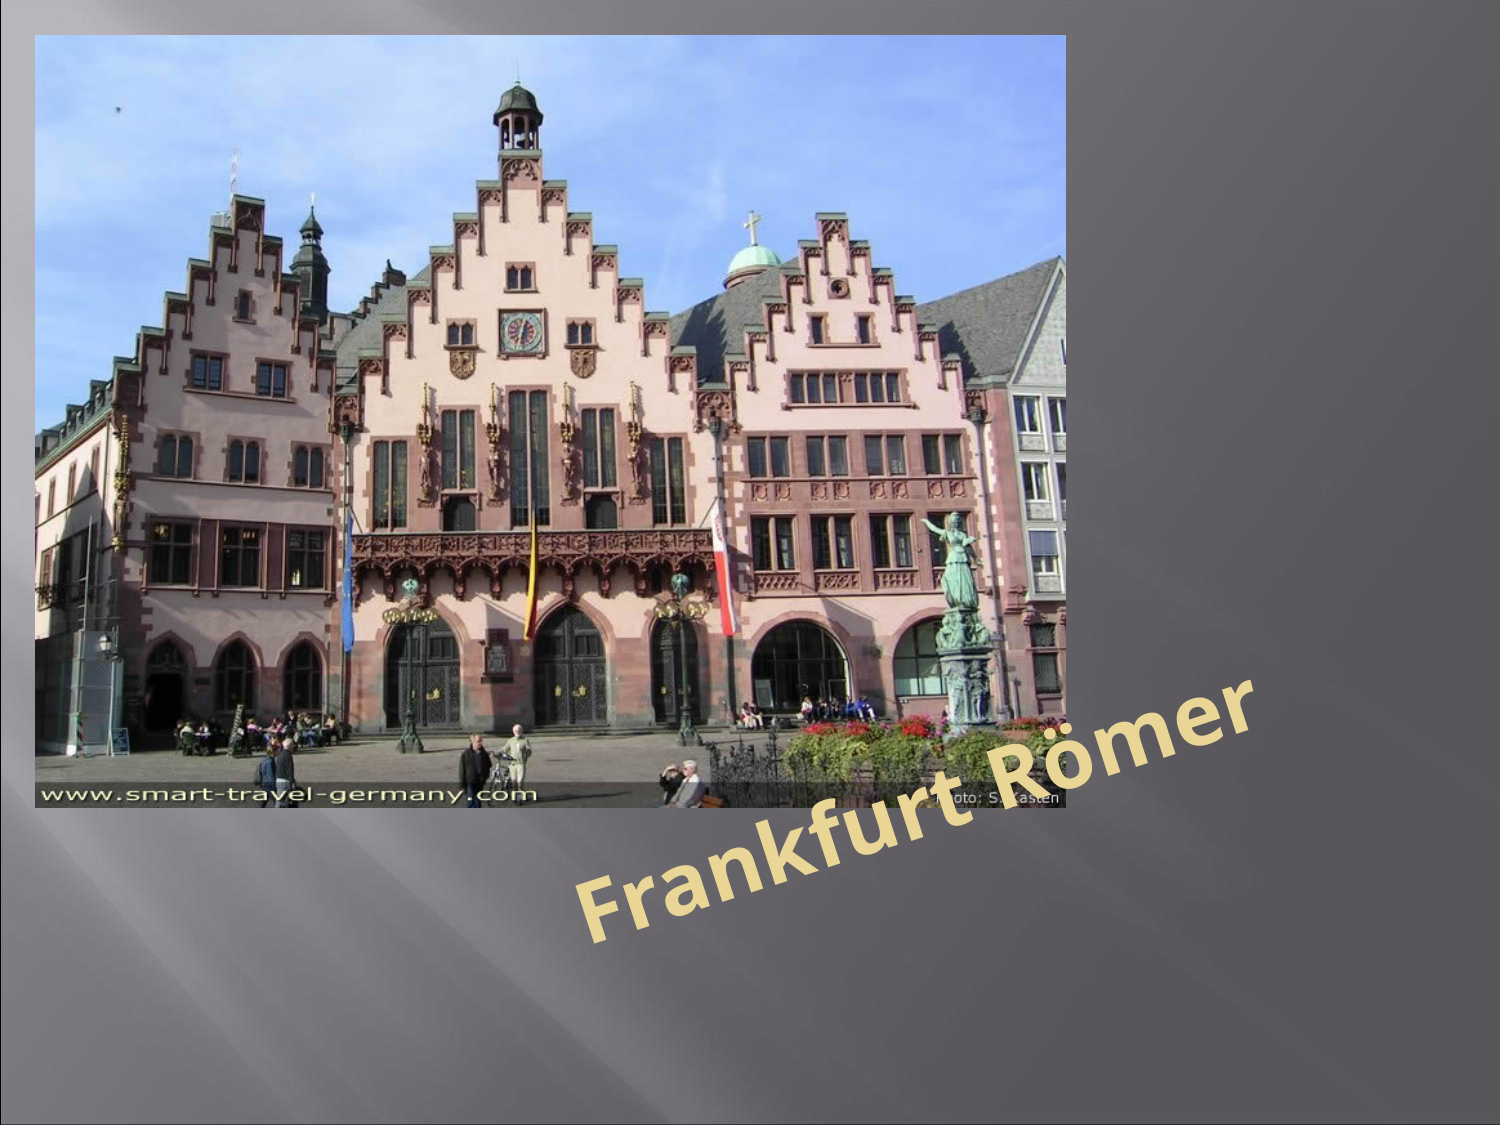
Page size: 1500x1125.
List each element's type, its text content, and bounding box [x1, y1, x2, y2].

title Frankfurt Römer [246, 513, 1500, 1103]
picture [0, 0, 1500, 1125]
